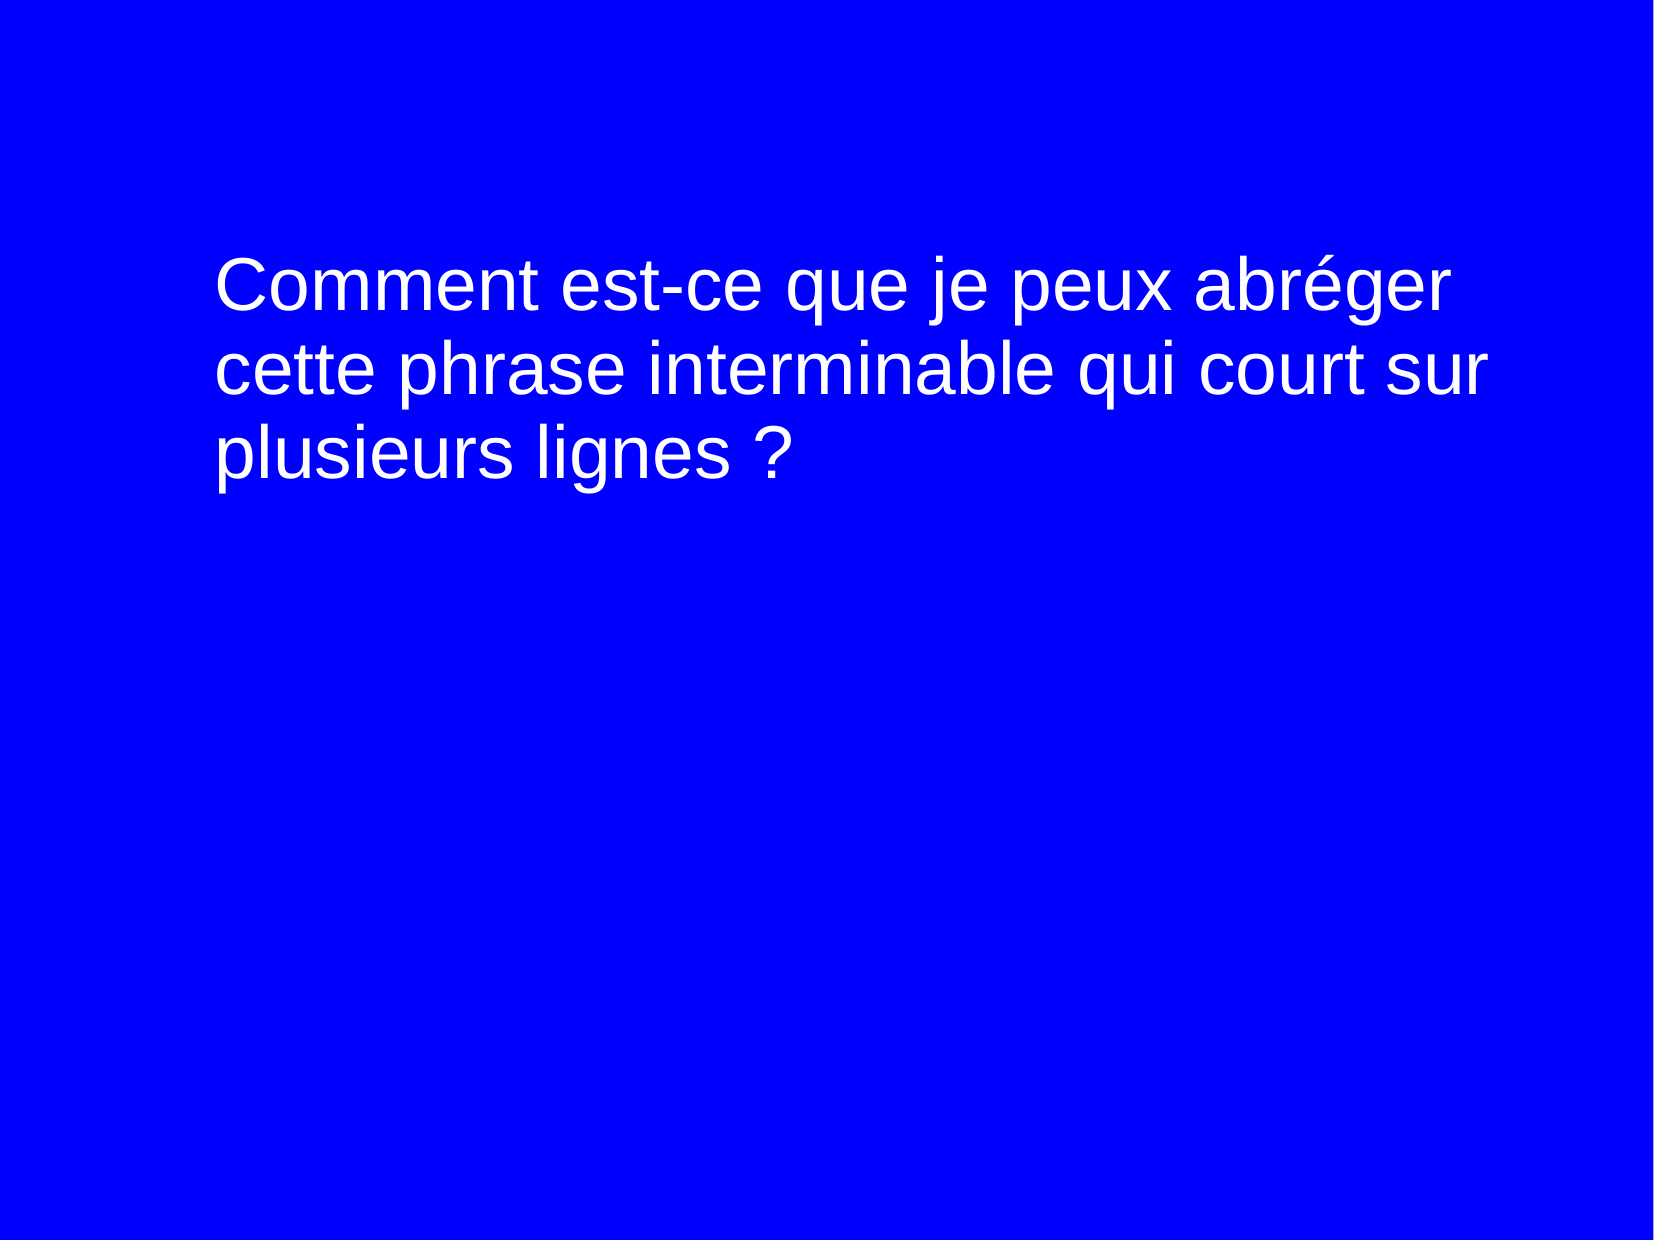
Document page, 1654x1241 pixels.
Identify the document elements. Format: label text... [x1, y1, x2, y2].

text_box Comment est-ce que je peux abréger cette phrase interminable qui court sur plusieurs lignes ? [200, 235, 1506, 502]
